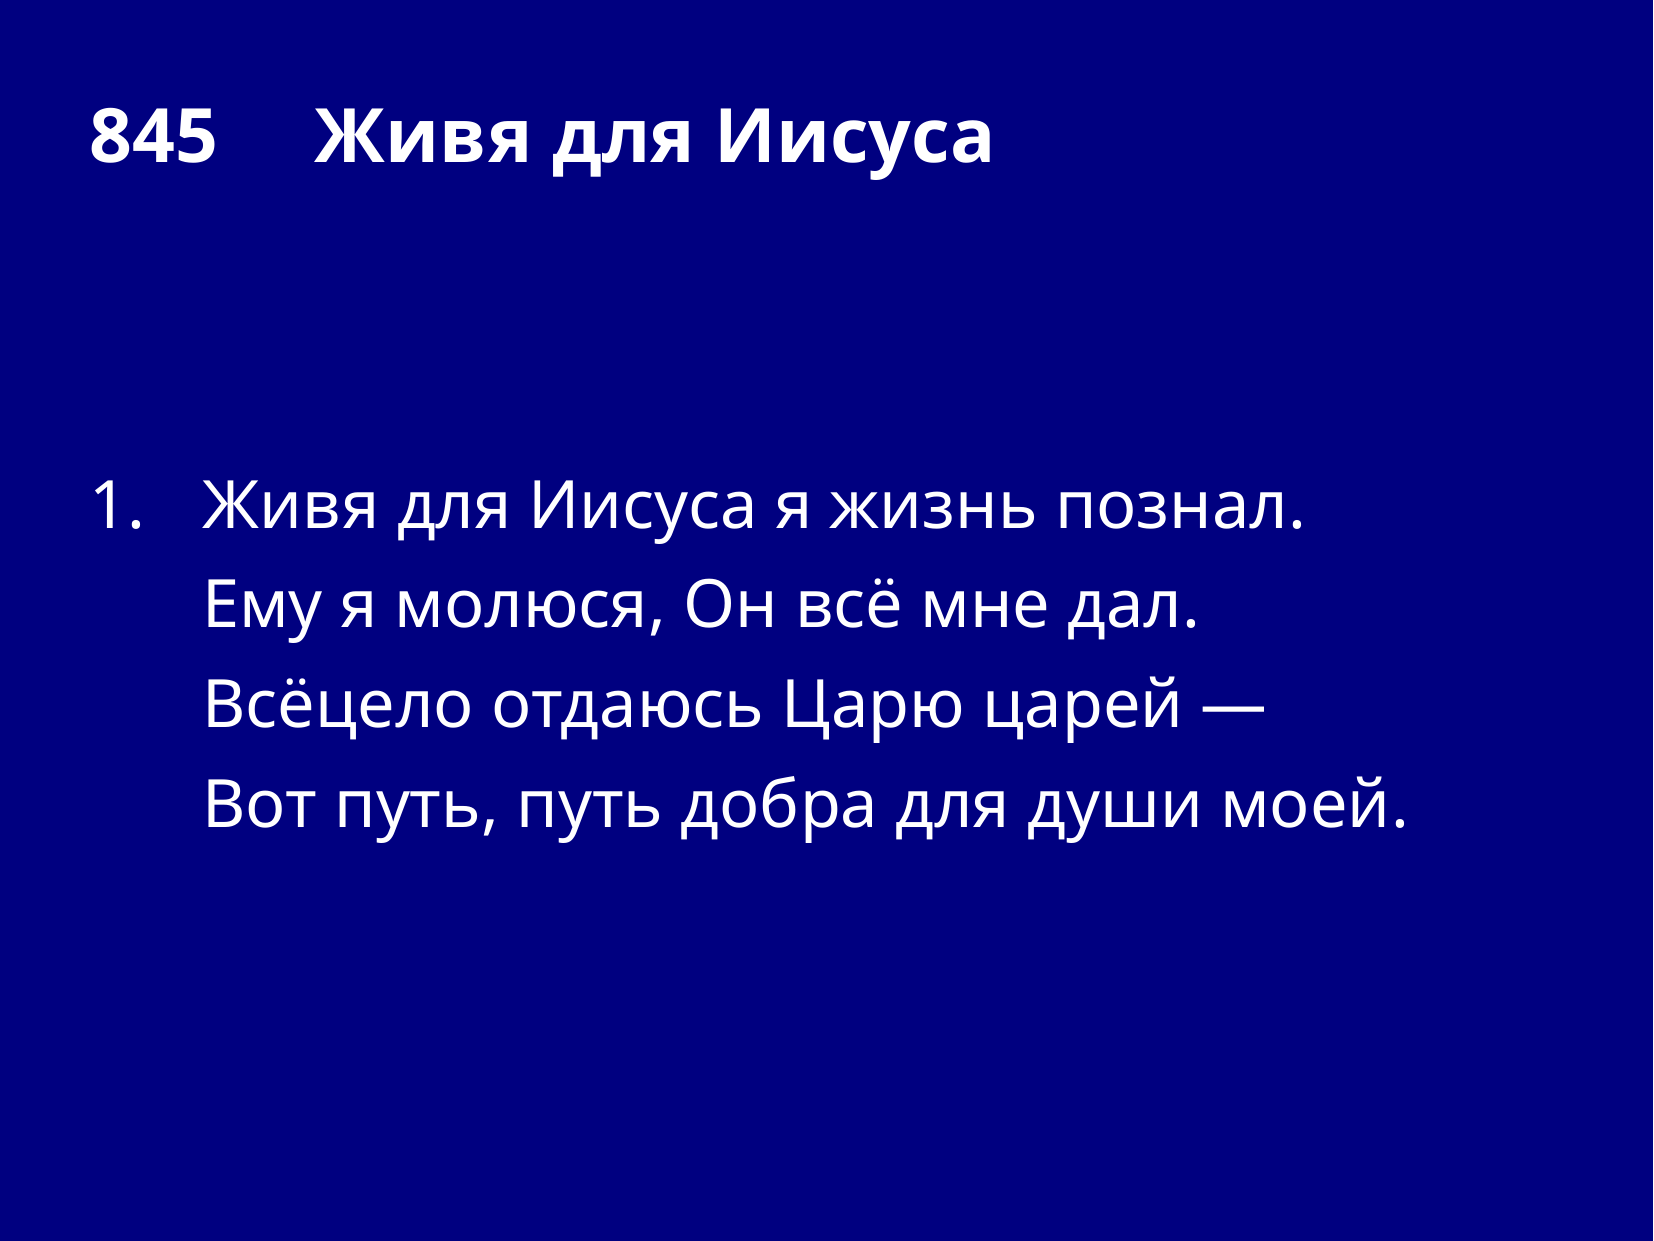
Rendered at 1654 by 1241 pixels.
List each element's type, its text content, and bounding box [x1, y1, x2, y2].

text_box 1. Живя для Иисуса я жизнь познал. Ему я молюся, Он всё мне дал. Всёцело отдаюсь Царю царей — Вот путь, путь добра для души моей. [75, 188, 1576, 1163]
text_box 845 Живя для Иисуса [75, 75, 1576, 188]
